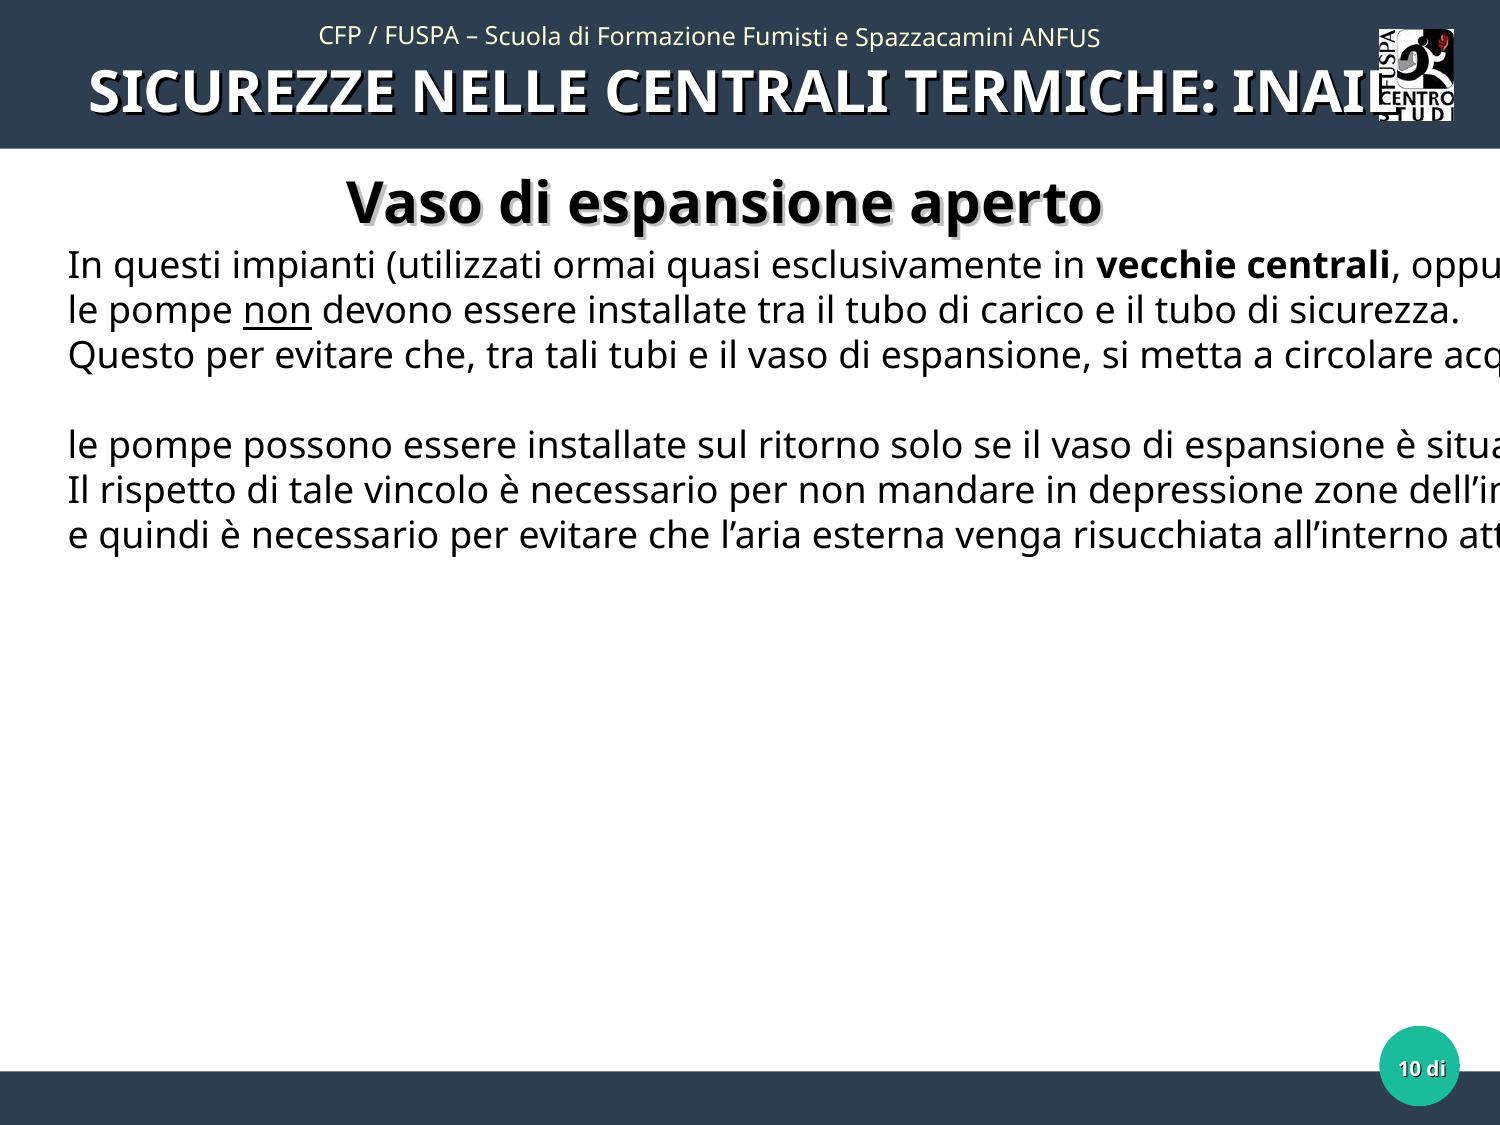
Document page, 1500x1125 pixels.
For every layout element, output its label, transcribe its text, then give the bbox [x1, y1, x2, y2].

text_box In questi impianti (utilizzati ormai quasi esclusivamente in vecchie centrali, oppure in edifici molto alti per mantenere bassa la pressione di esercizio) va tenuto presente che: le pompe non devono essere installate tra il tubo di carico e il tubo di sicurezza. Questo per evitare che, tra tali tubi e il vaso di espansione, si metta a circolare acqua, capace di assorbire aria dal vaso aperto e poi diffonderla nell’impianto, con tutti gli inconvenienti connessi; le pompe possono essere installate sul ritorno solo se il vaso di espansione è situato ad una altezza superiore alla prevalenza della pompa. Il rispetto di tale vincolo è necessario per non mandare in depressione zone dell’impianto; e quindi è necessario per evitare che l’aria esterna venga risucchiata all’interno attraverso le valvole di sfogo e i raccordi, che sono in genere impermeabili all’acqua, ma non all’aria. [67, 241, 1482, 978]
title Vaso di espansione aperto [67, 159, 1384, 241]
